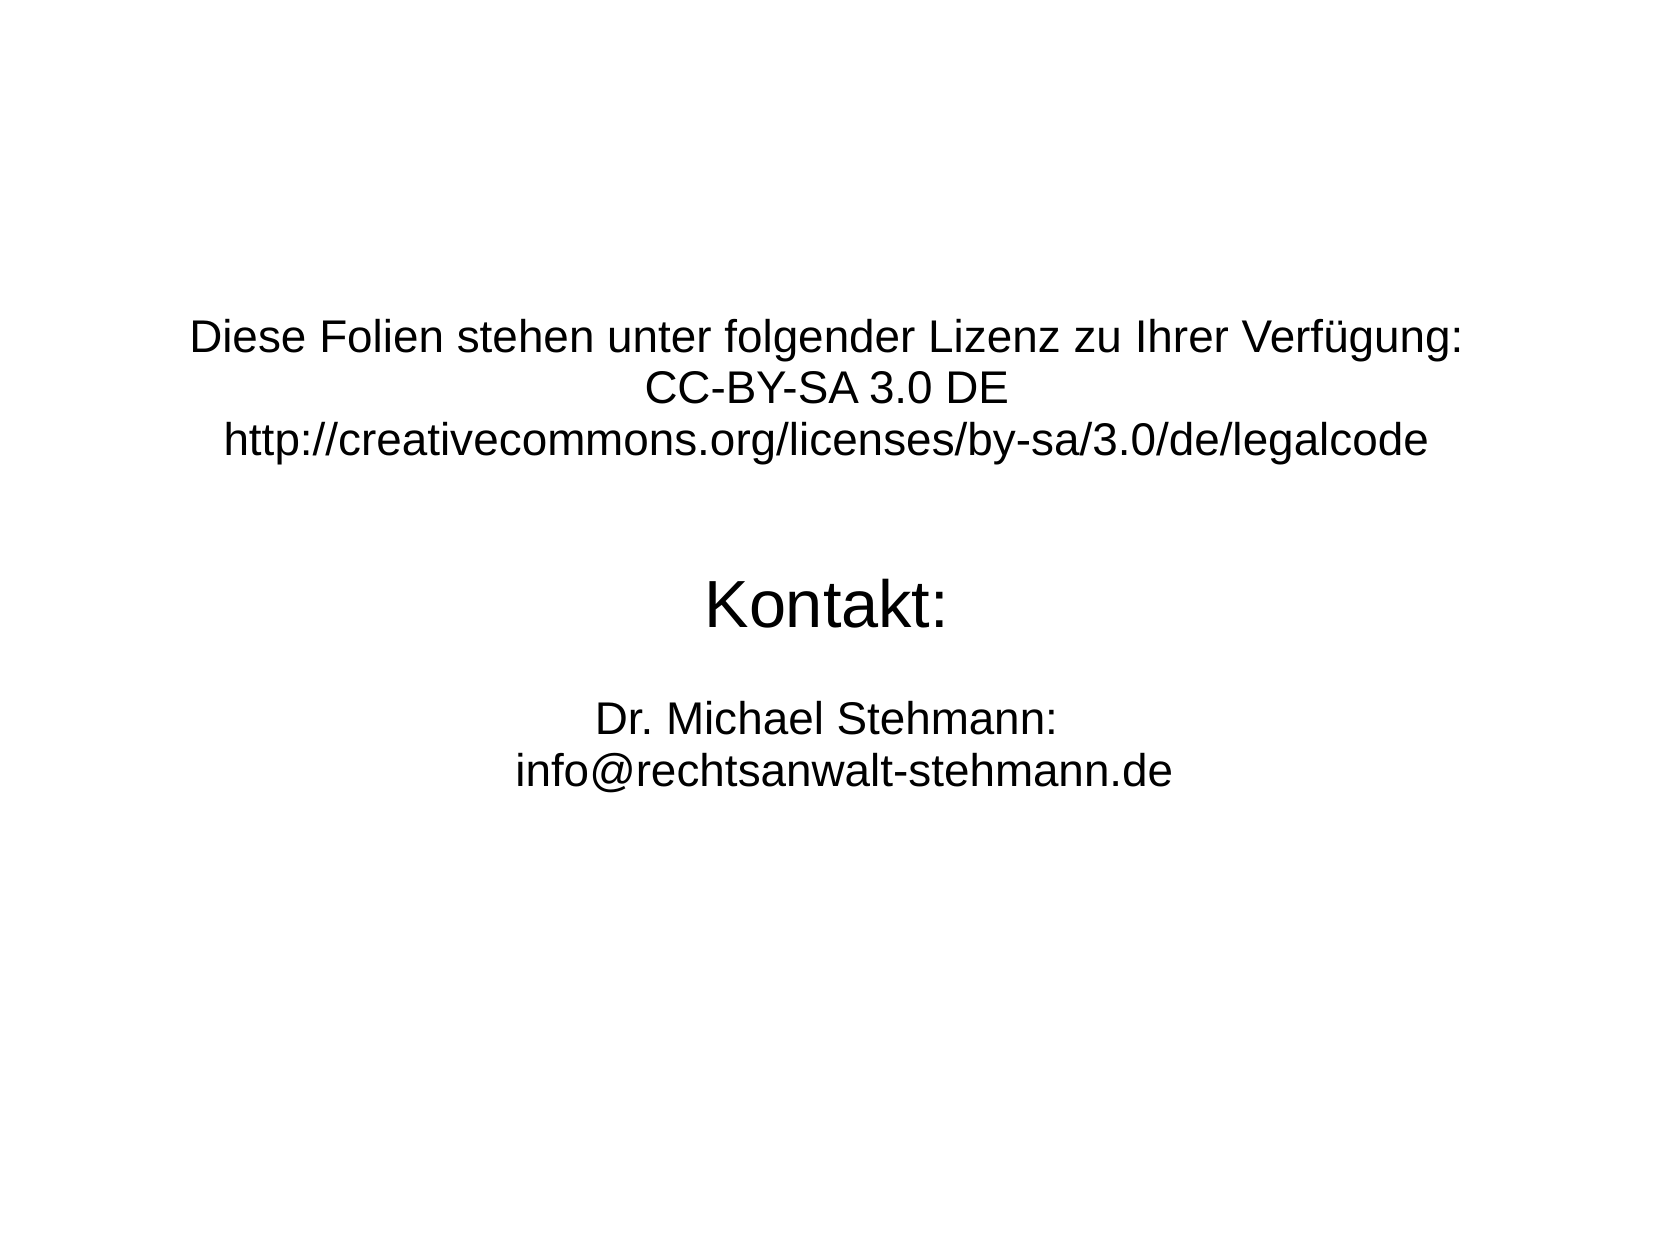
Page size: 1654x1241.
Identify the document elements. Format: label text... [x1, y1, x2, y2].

subtitle Diese Folien stehen unter folgender Lizenz zu Ihrer Verfügung: CC-BY-SA 3.0 DE http://creativecommons.org/licenses/by-sa/3.0/de/legalcode Kontakt: Dr. Michael Stehmann: info@rechtsanwalt-stehmann.de [82, 49, 1571, 1109]
